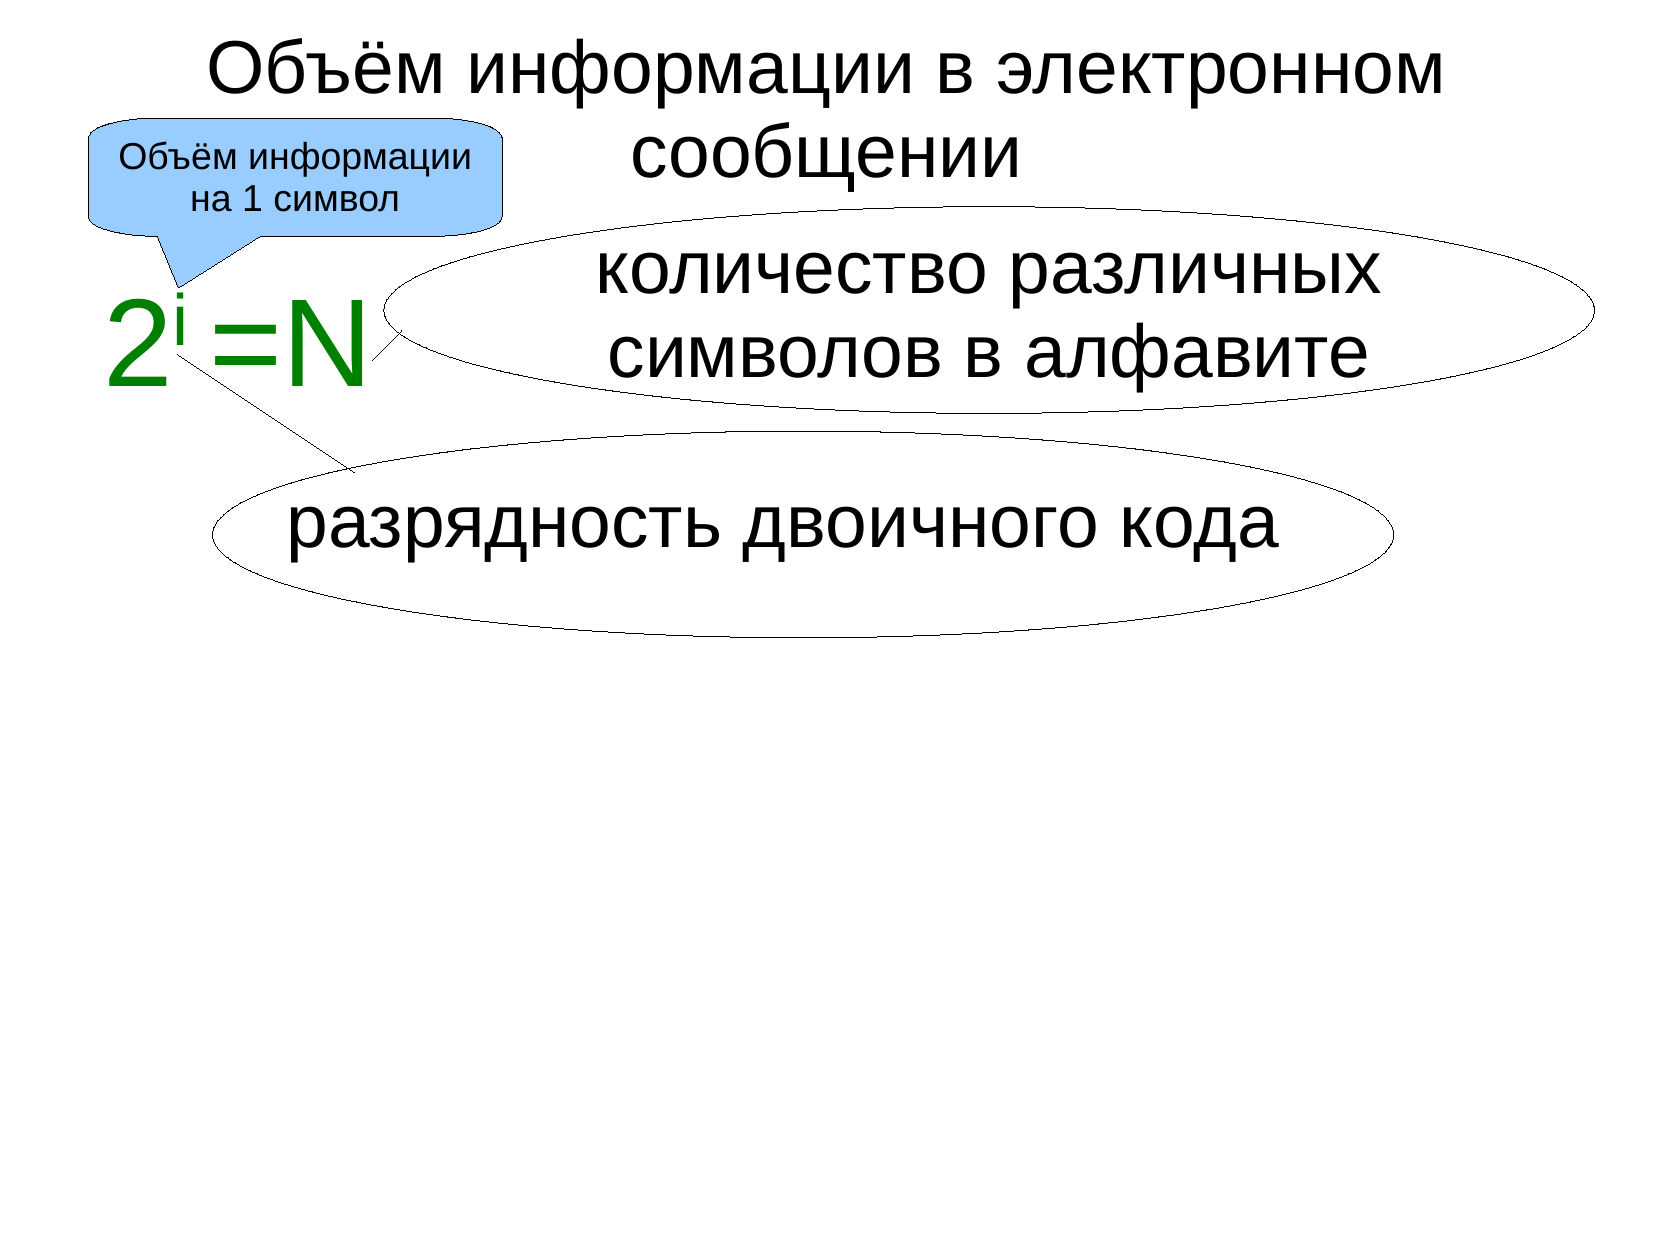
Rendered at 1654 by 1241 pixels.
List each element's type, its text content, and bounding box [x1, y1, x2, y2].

text_box [1365, 502, 1394, 567]
text_box [212, 489, 1354, 638]
text_box Объём информации на 1 символ [88, 118, 503, 288]
text_box [332, 431, 1274, 472]
text_box 2i =N [88, 265, 1004, 421]
text_box разрядность двоичного кода [271, 472, 1365, 572]
text_box Объём информации в электронном сообщении [59, 17, 1595, 201]
text_box количество различных символов в алфавите [383, 206, 1595, 414]
